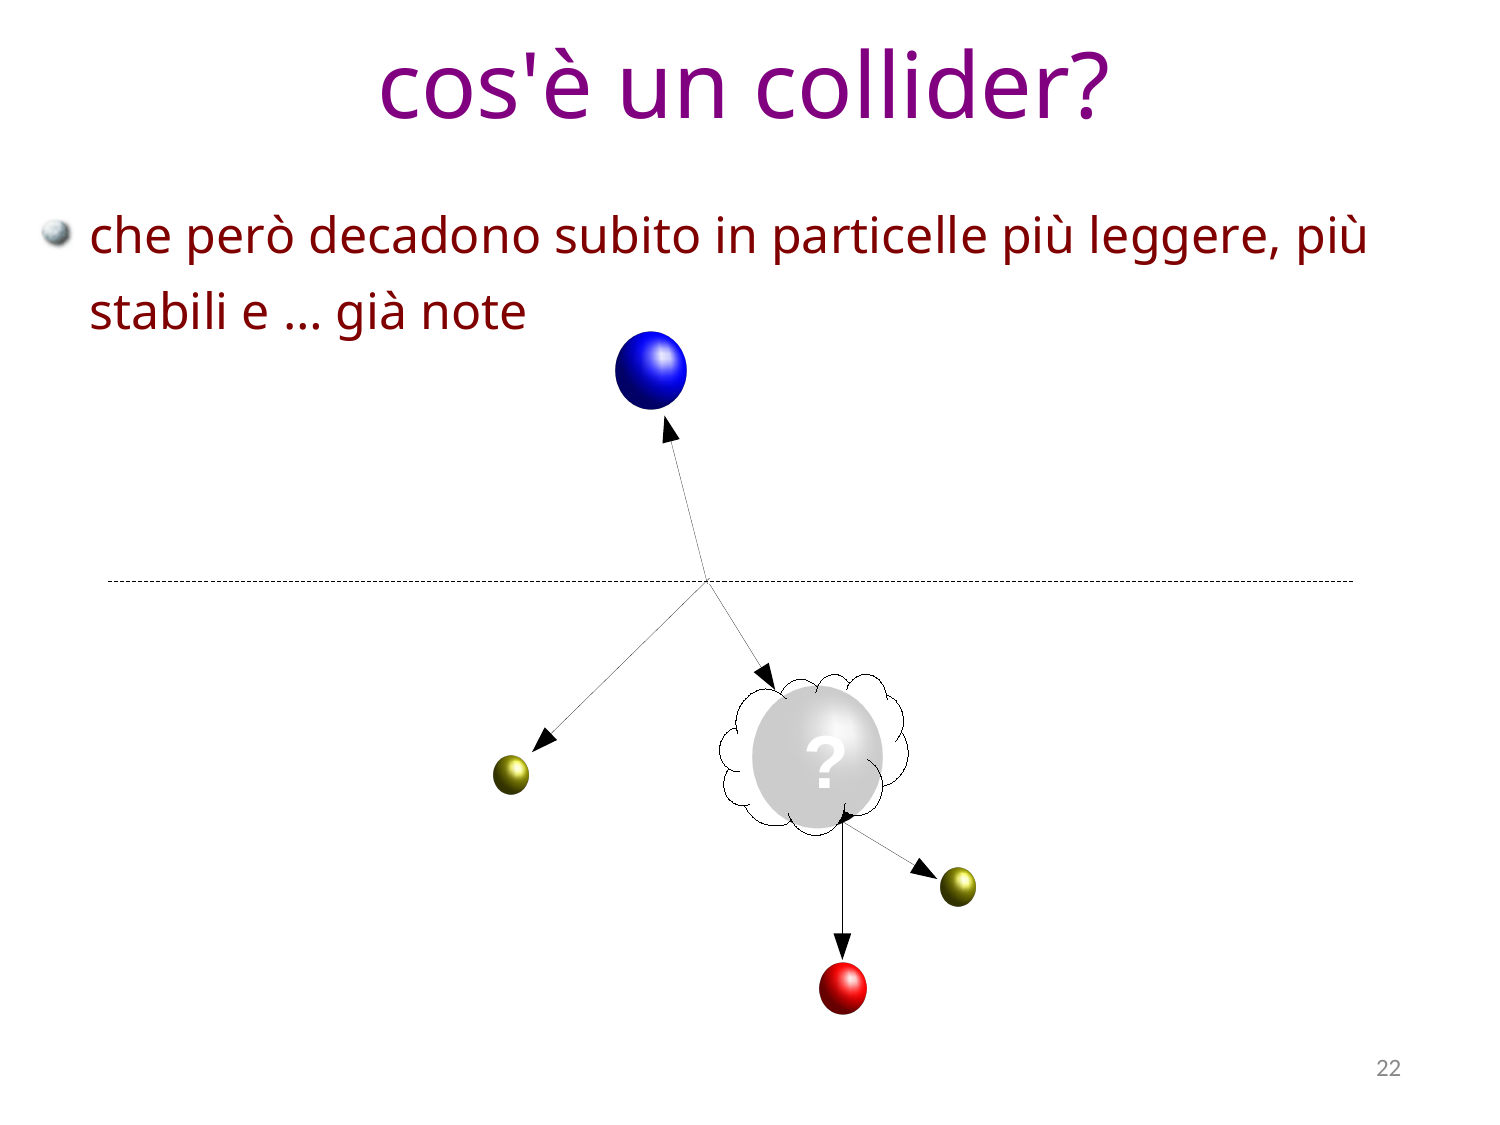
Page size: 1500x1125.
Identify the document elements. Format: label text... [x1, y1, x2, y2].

text_box [719, 674, 909, 836]
list che però decadono subito in particelle più leggere, più stabili e … già note [34, 187, 1454, 1125]
title cos'è un collider? [34, 25, 1454, 151]
